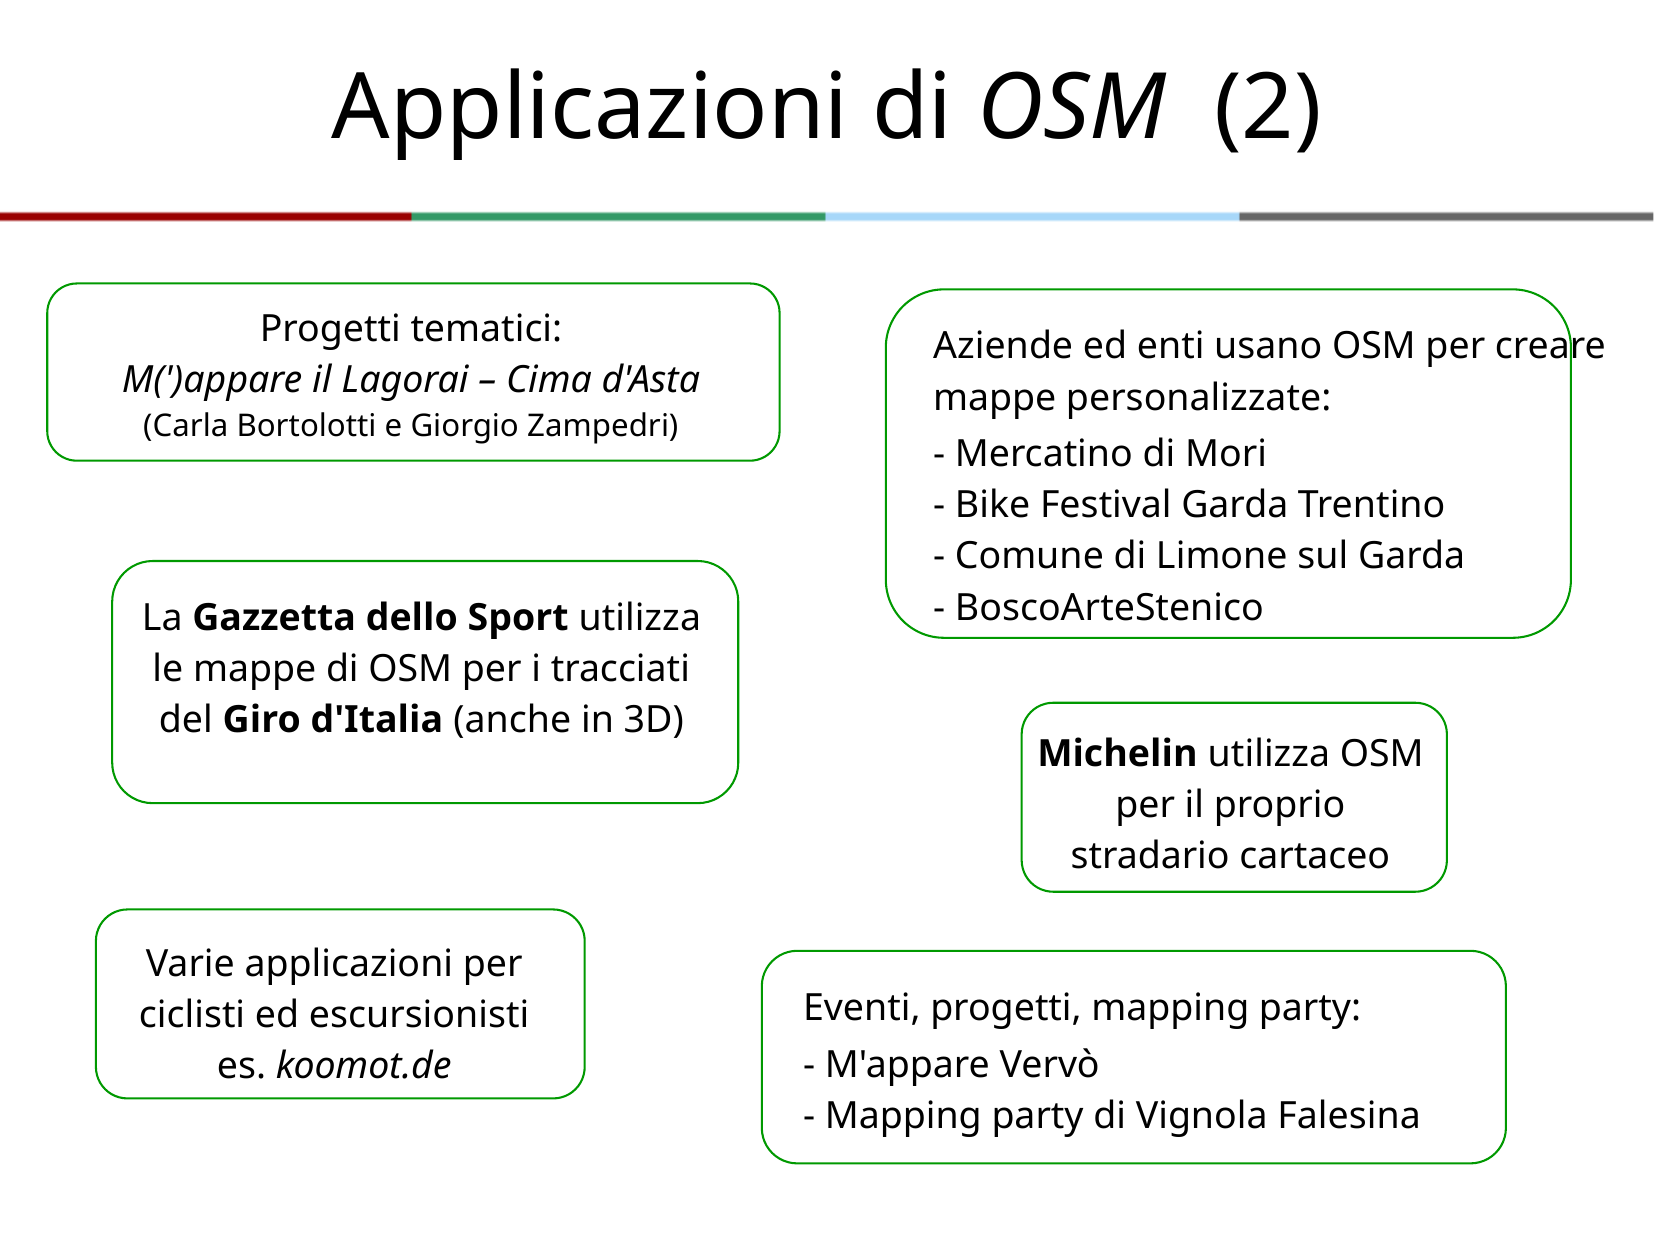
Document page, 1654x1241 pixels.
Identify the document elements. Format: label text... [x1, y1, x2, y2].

picture [0, 200, 1654, 235]
list Eventi, progetti, mapping party: - M'appare Vervò - Mapping party di Vignola Falesina [803, 980, 1489, 1162]
list Aziende ed enti usano OSM per creare mappe personalizzate: - Mercatino di Mori - Bike Festival Garda Trentino - Comune di Limone sul Garda - BoscoArteStenico [933, 318, 1569, 636]
list Varie applicazioni per ciclisti ed escursionisti es. koomot.de [90, 936, 579, 1102]
list Aziende ed enti usano OSM per creare mappe personalizzate: - Mercatino di Mori - Bike Festival Garda Trentino - Comune di Limone sul Garda - BoscoArteStenico [933, 318, 1619, 644]
list Progetti tematici: M(')appare il Lagorai – Cima d'Asta (Carla Bortolotti e Giorgio Zampedri) [42, 301, 780, 473]
title Applicazioni di OSM (2) [82, 0, 1571, 200]
list Progetti tematici: M(')appare il Lagorai – Cima d'Asta (Carla Bortolotti e Giorgio Zampedri) [49, 301, 778, 459]
list Michelin utilizza OSM per il proprio stradario cartaceo [1033, 726, 1428, 890]
list Varie applicazioni per ciclisti ed escursionisti es. koomot.de [97, 936, 579, 1097]
list La Gazzetta dello Sport utilizza le mappe di OSM per i tracciati del Giro d'Italia (anche in 3D) [135, 801, 708, 810]
list La Gazzetta dello Sport utilizza le mappe di OSM per i tracciati del Giro d'Italia (anche in 3D) [135, 590, 708, 802]
